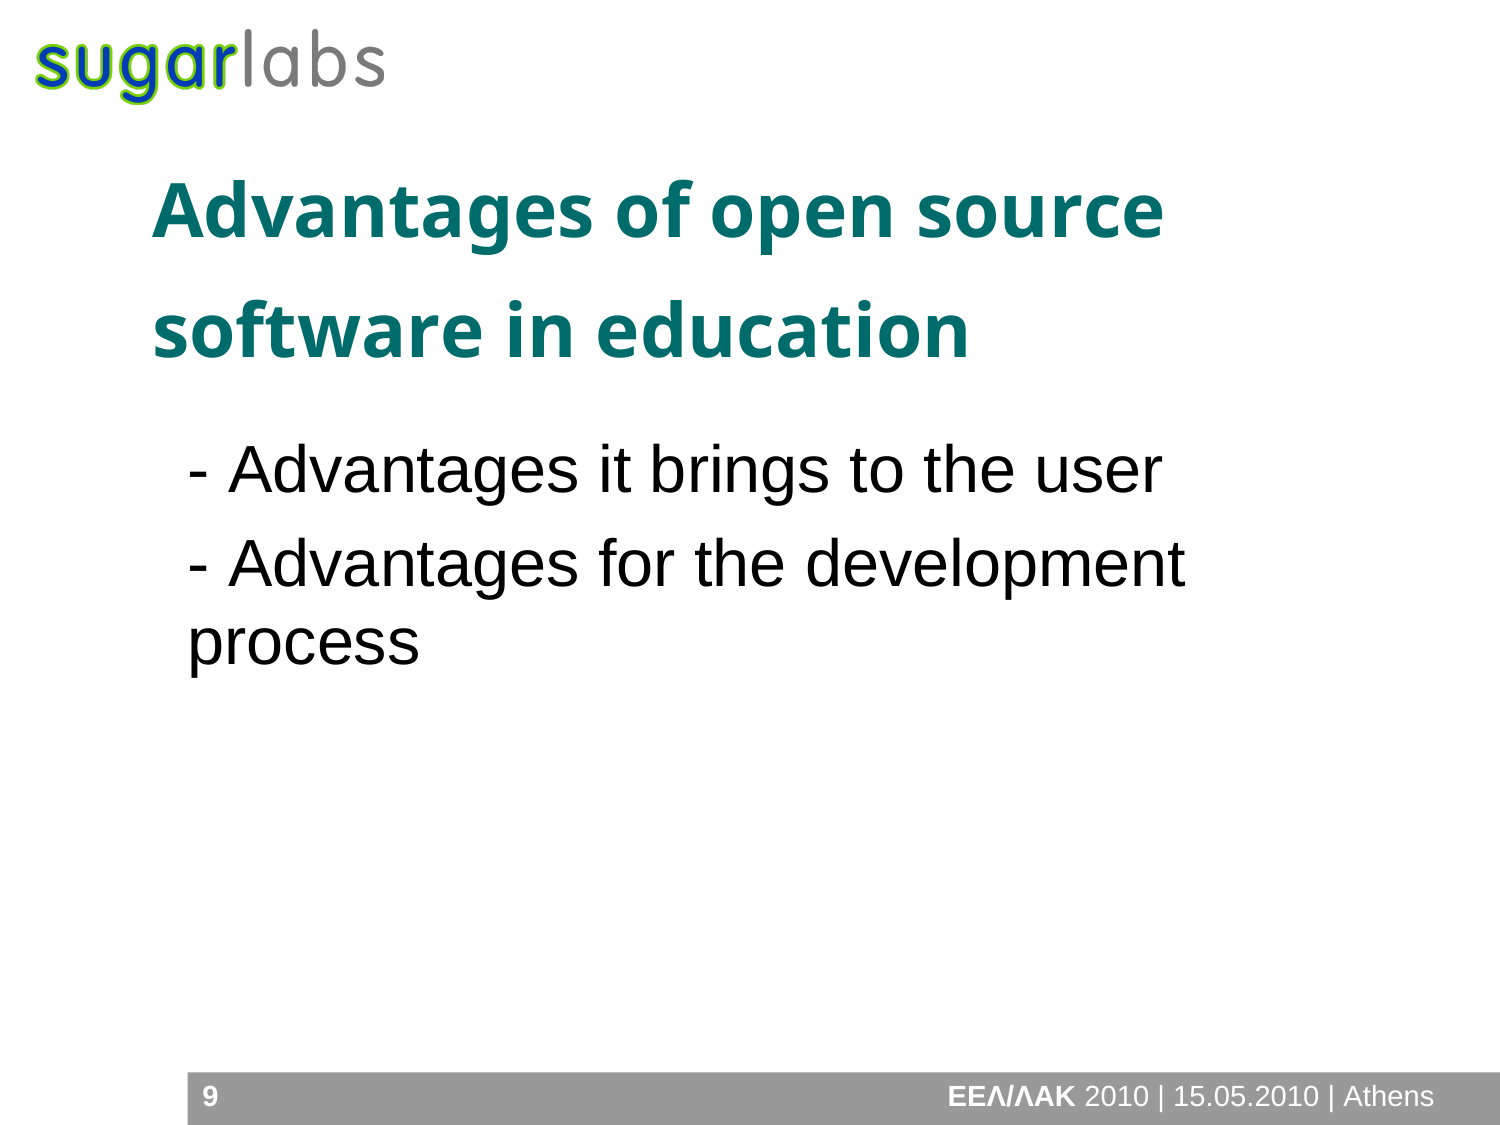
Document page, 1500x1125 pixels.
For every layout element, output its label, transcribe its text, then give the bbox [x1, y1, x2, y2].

list - Advantages it brings to the user - Advantages for the development process [187, 337, 1425, 1027]
picture [35, 29, 384, 105]
title Advantages of open source software in education [152, 135, 1464, 384]
